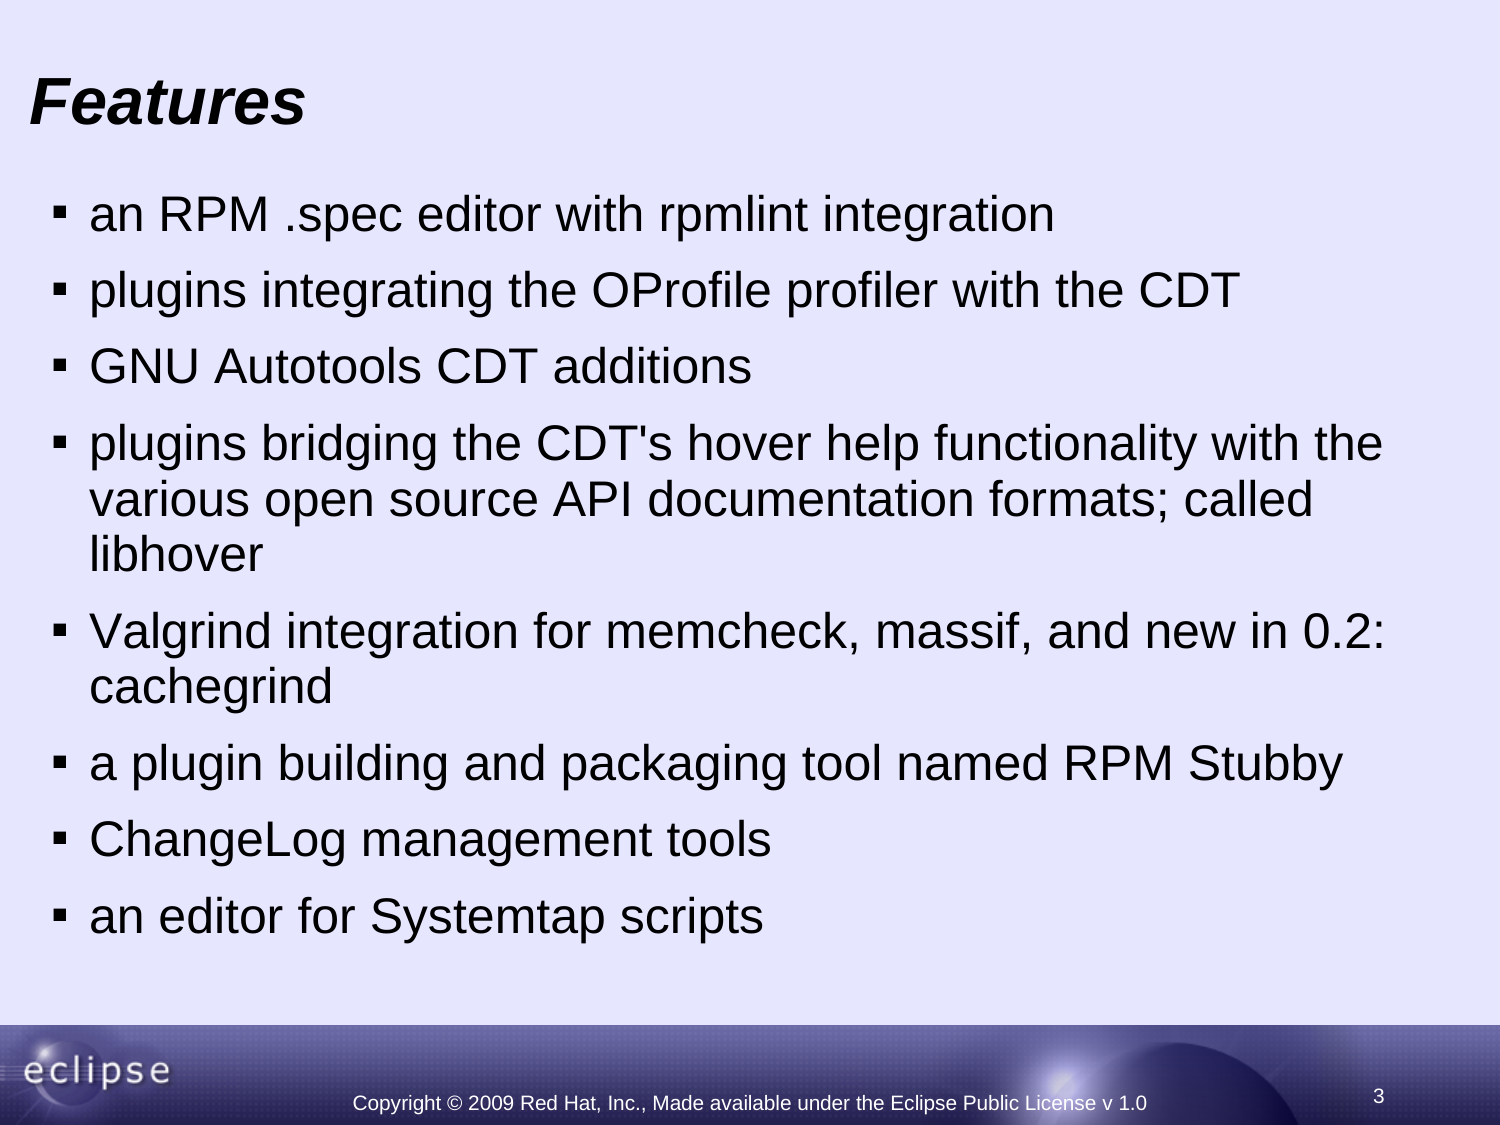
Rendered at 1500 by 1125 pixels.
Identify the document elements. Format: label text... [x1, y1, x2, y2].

title Features [29, 60, 1477, 148]
list an RPM .spec editor with rpmlint integration plugins integrating the OProfile profiler with the CDT GNU Autotools CDT additions plugins bridging the CDT's hover help functionality with the various open source API documentation formats; called libhover Valgrind integration for memcheck, massif, and new in 0.2: cachegrind a plugin building and packaging tool named RPM Stubby ChangeLog management tools an editor for Systemtap scripts [51, 185, 1477, 1019]
picture [0, 1025, 1500, 1125]
